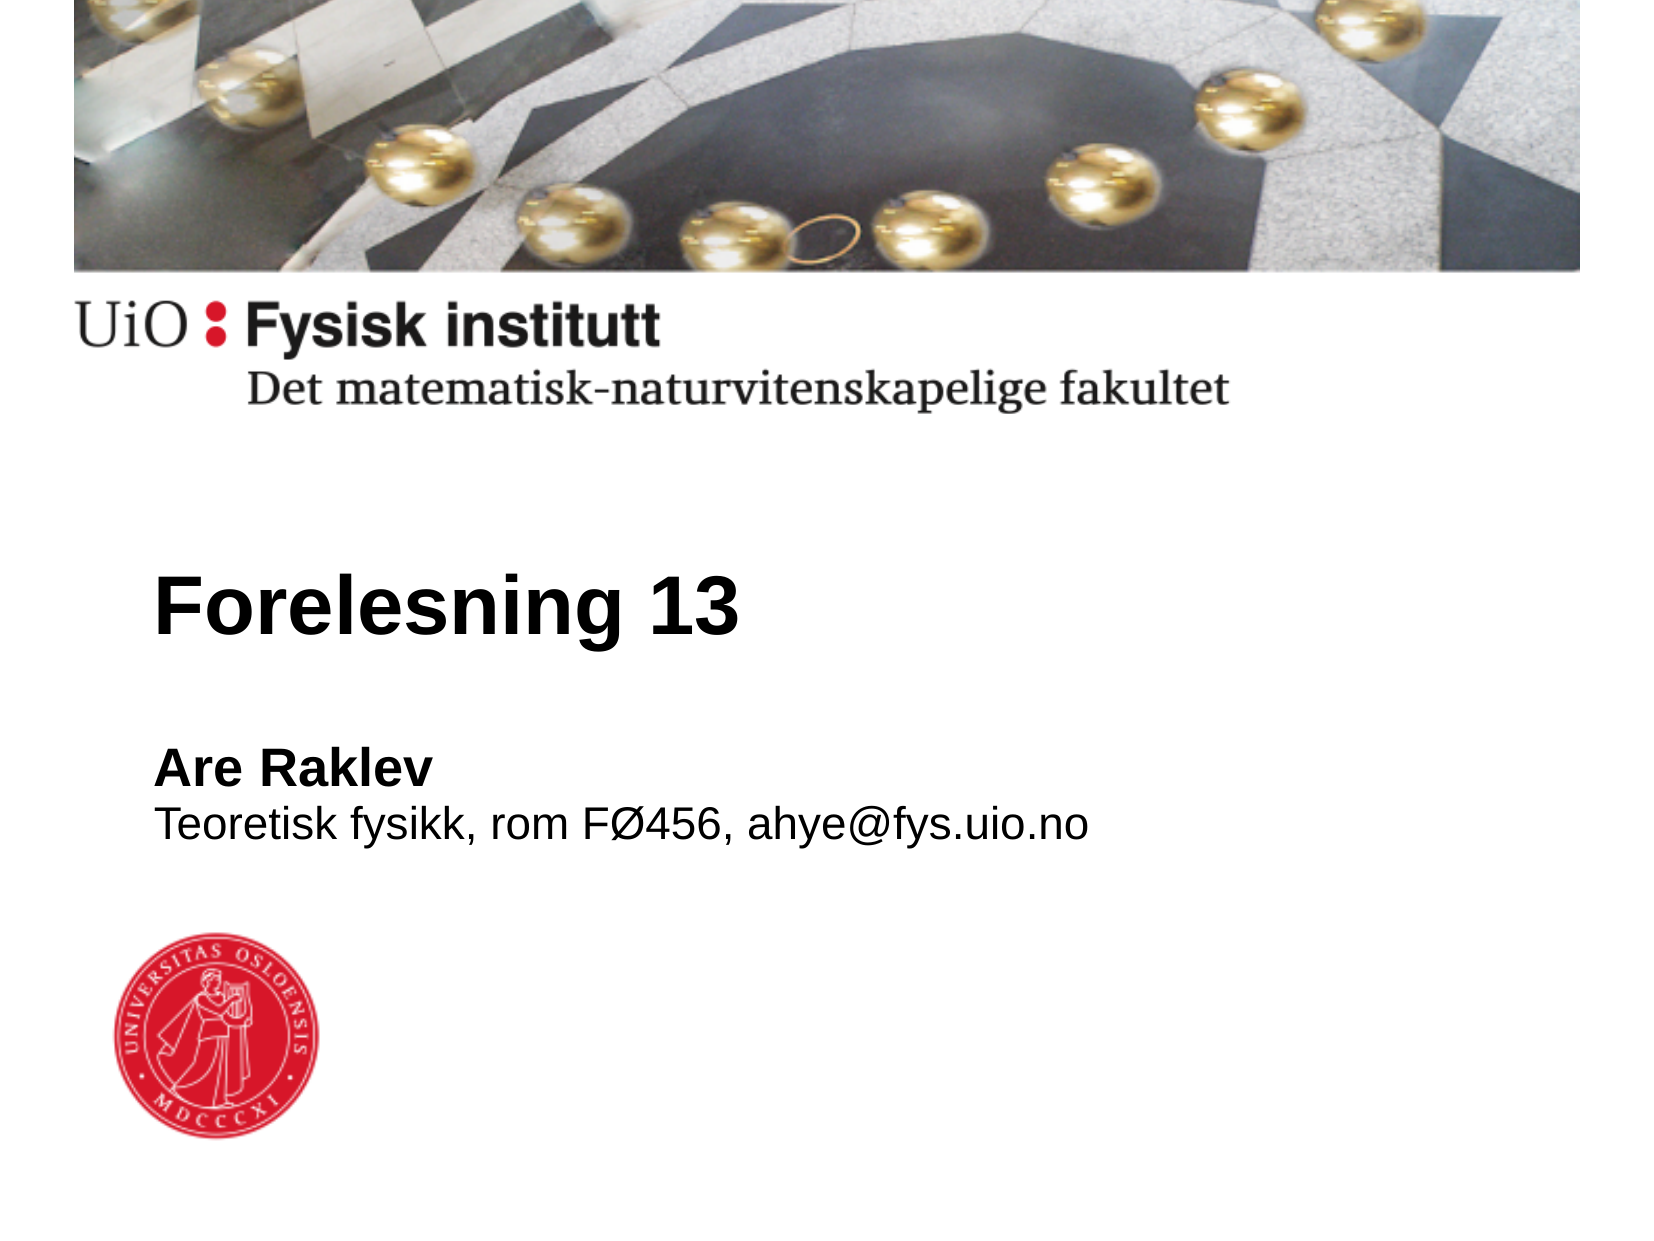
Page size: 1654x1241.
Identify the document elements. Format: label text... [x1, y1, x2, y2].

picture [74, 0, 1580, 280]
picture [72, 292, 1238, 420]
picture [109, 927, 326, 1147]
subtitle Forelesning 13 [153, 545, 1418, 666]
title Are Raklev Teoretisk fysikk, rom FØ456, ahye@fys.uio.no [153, 725, 1500, 862]
